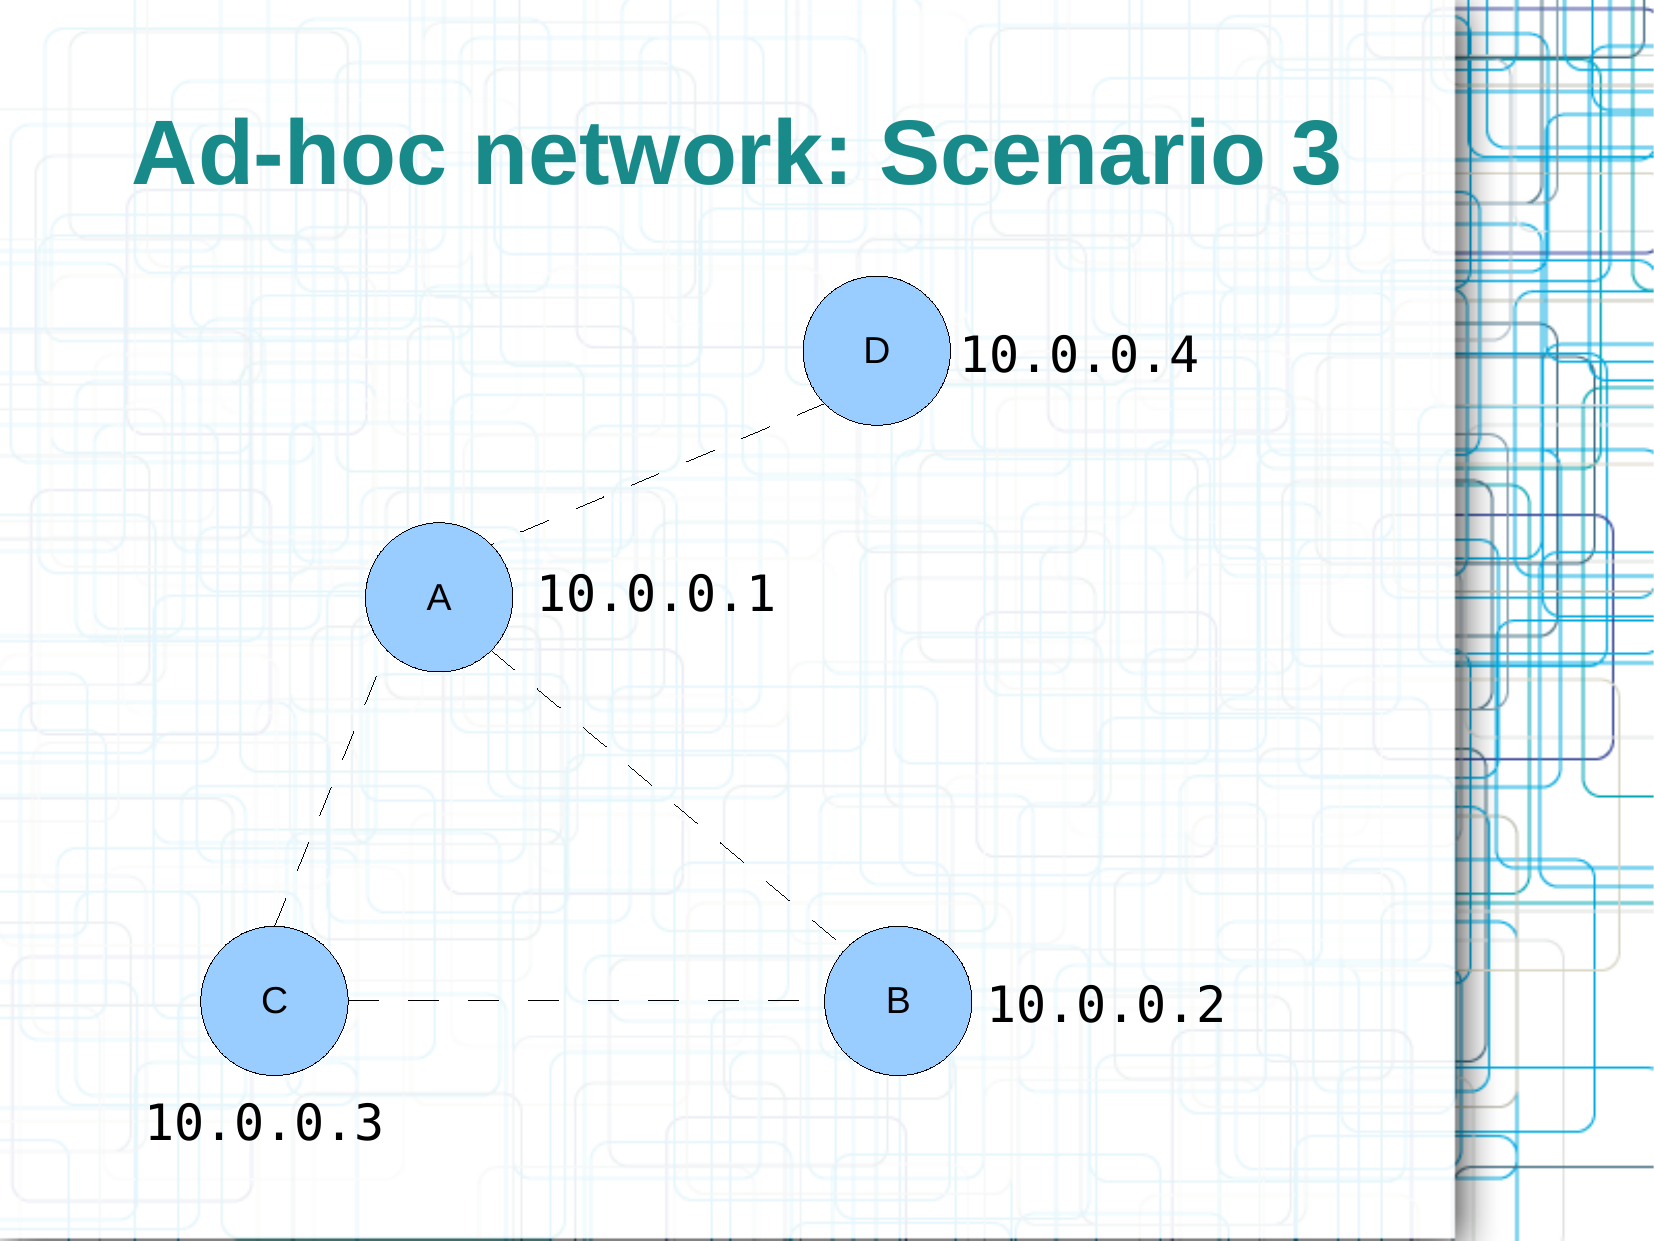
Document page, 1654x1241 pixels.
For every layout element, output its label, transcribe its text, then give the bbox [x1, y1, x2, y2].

text_box 10.0.0.1 [521, 558, 815, 632]
text_box 10.0.0.2 [971, 968, 1269, 1042]
title Ad-hoc network: Scenario 3 [59, 49, 1418, 257]
text_box A [365, 522, 513, 672]
text_box C [200, 926, 349, 1076]
text_box 10.0.0.3 [129, 1086, 402, 1160]
text_box D [803, 276, 944, 426]
text_box B [824, 926, 971, 1076]
picture [0, 0, 1654, 1241]
text_box 10.0.0.4 [944, 318, 1217, 392]
